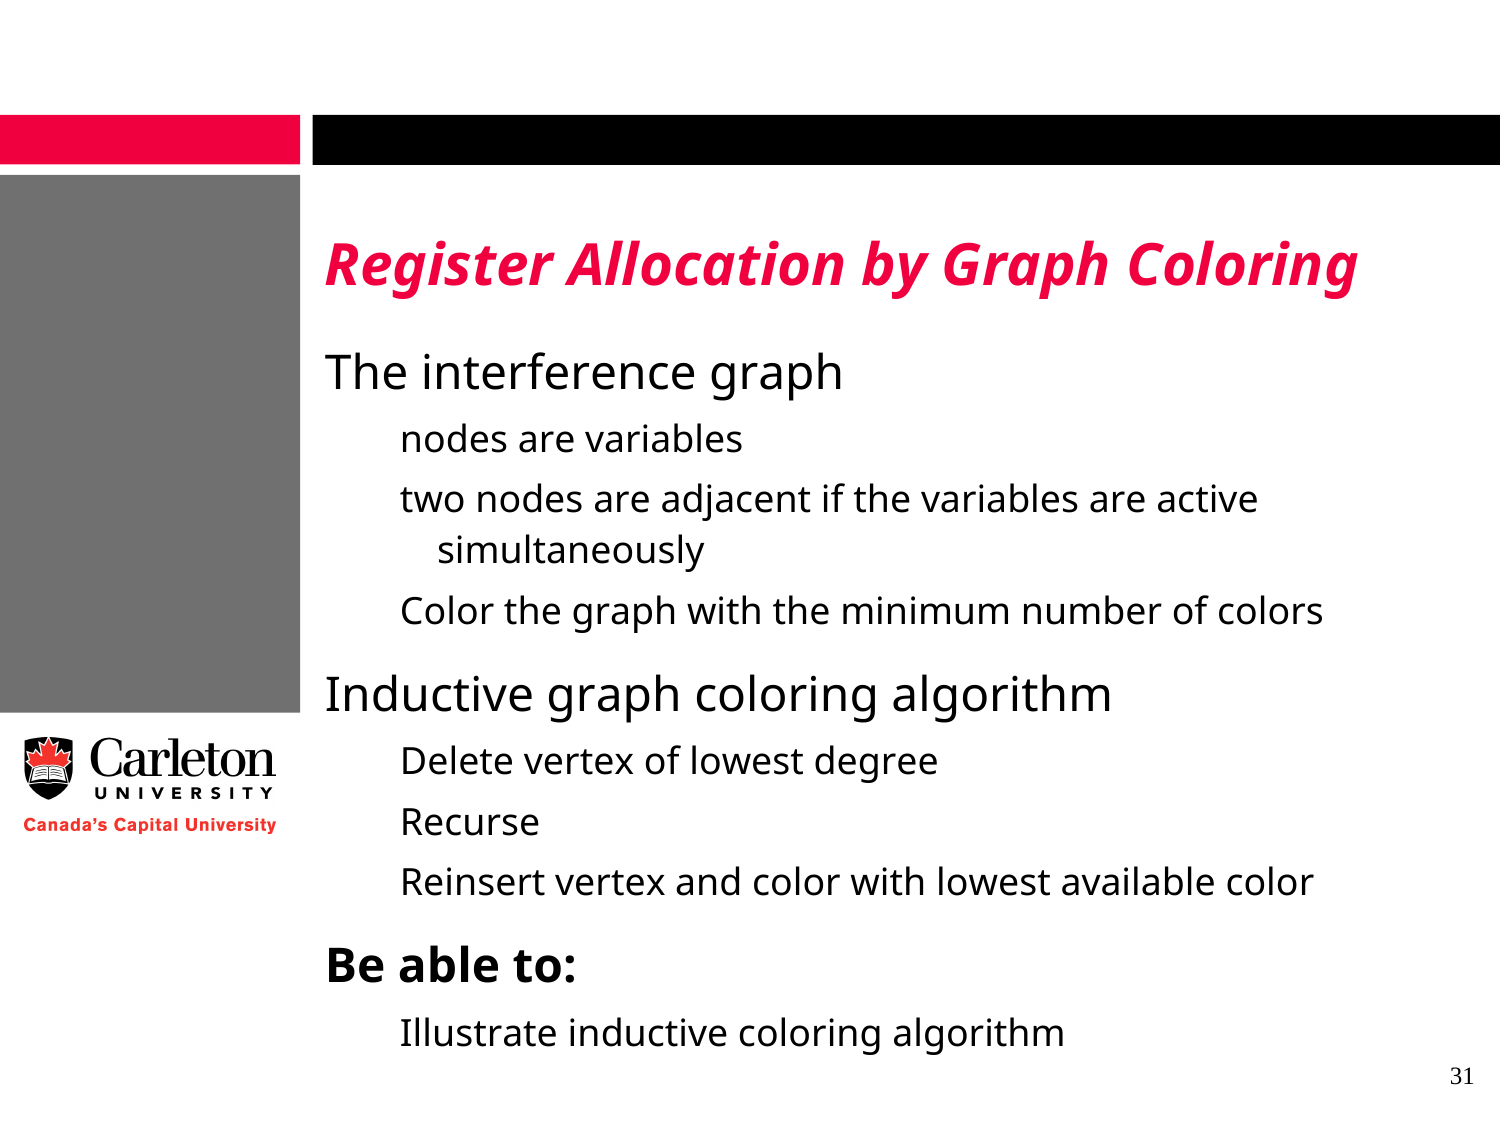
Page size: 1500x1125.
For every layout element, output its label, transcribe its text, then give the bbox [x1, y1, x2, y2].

list The interference graph nodes are variables two nodes are adjacent if the variables are active simultaneously Color the graph with the minimum number of colors Inductive graph coloring algorithm Delete vertex of lowest degree Recurse Reinsert vertex and color with lowest available color Be able to: Illustrate inductive coloring algorithm [324, 324, 1450, 1036]
picture [24, 737, 276, 834]
title Register Allocation by Graph Coloring [324, 194, 1450, 324]
